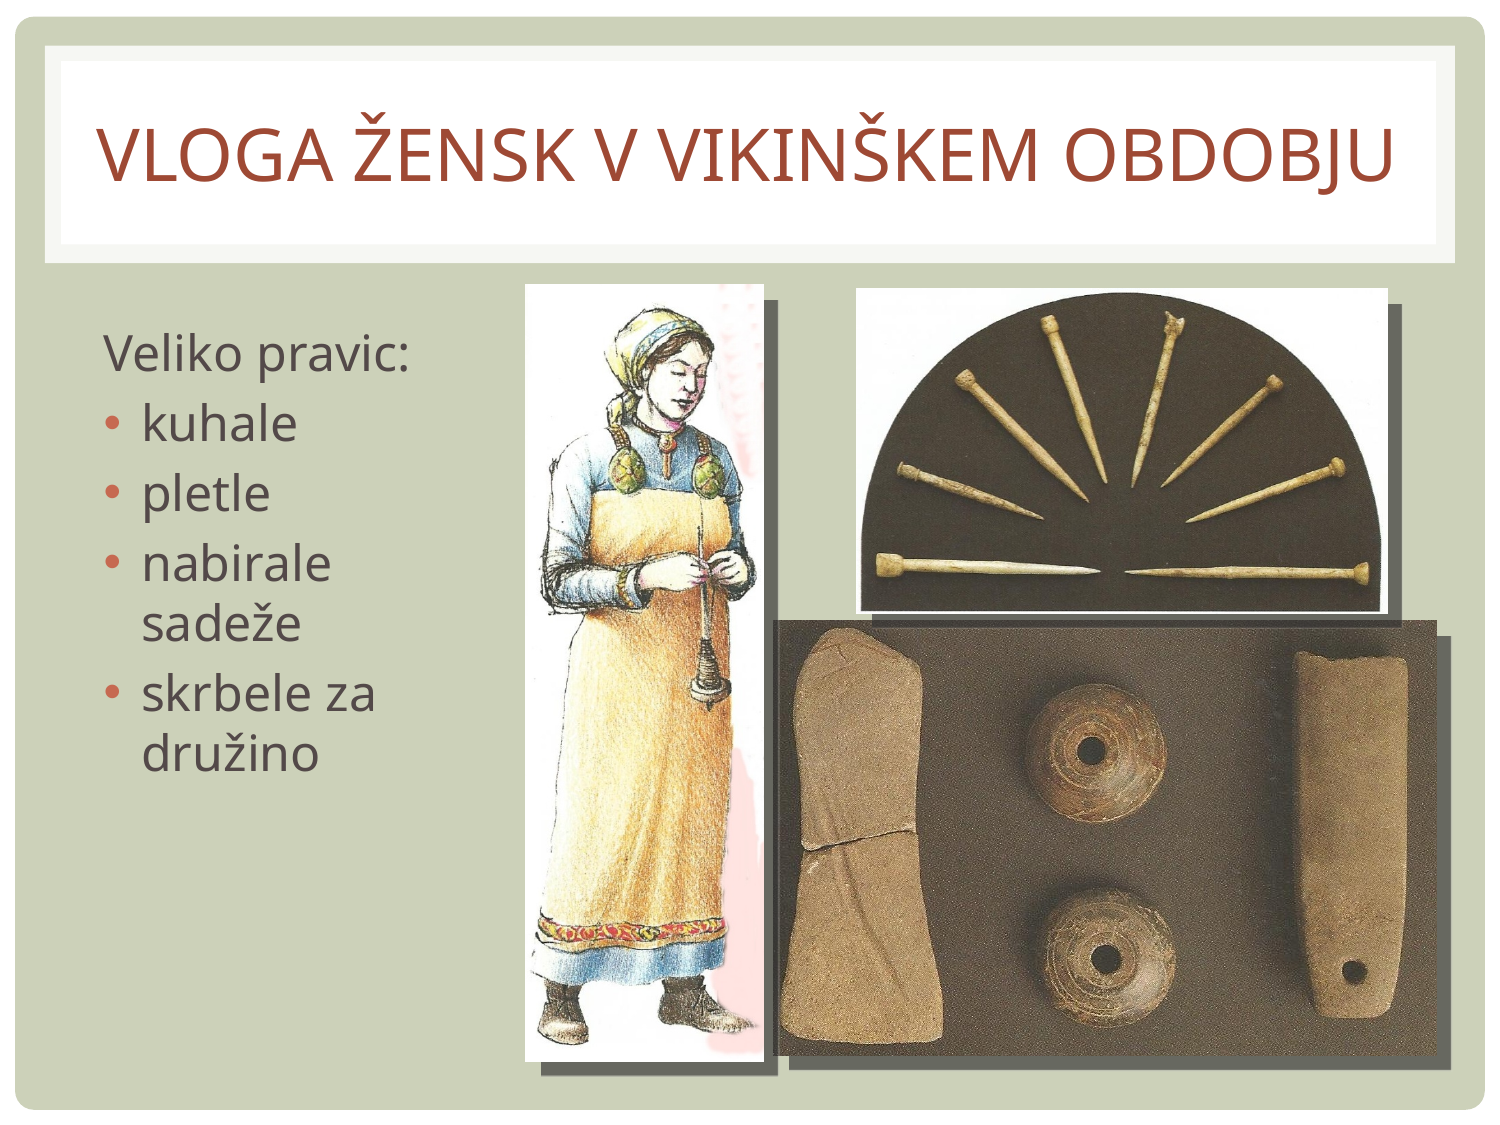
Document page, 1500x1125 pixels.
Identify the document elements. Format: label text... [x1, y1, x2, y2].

picture [525, 284, 764, 1062]
title Vloga žensk v vikinškem obdobju [69, 66, 1425, 238]
picture [780, 620, 1437, 1056]
list Veliko pravic: kuhale pletle nabirale sadeže skrbele za družino [69, 314, 514, 1005]
picture [856, 288, 1388, 614]
